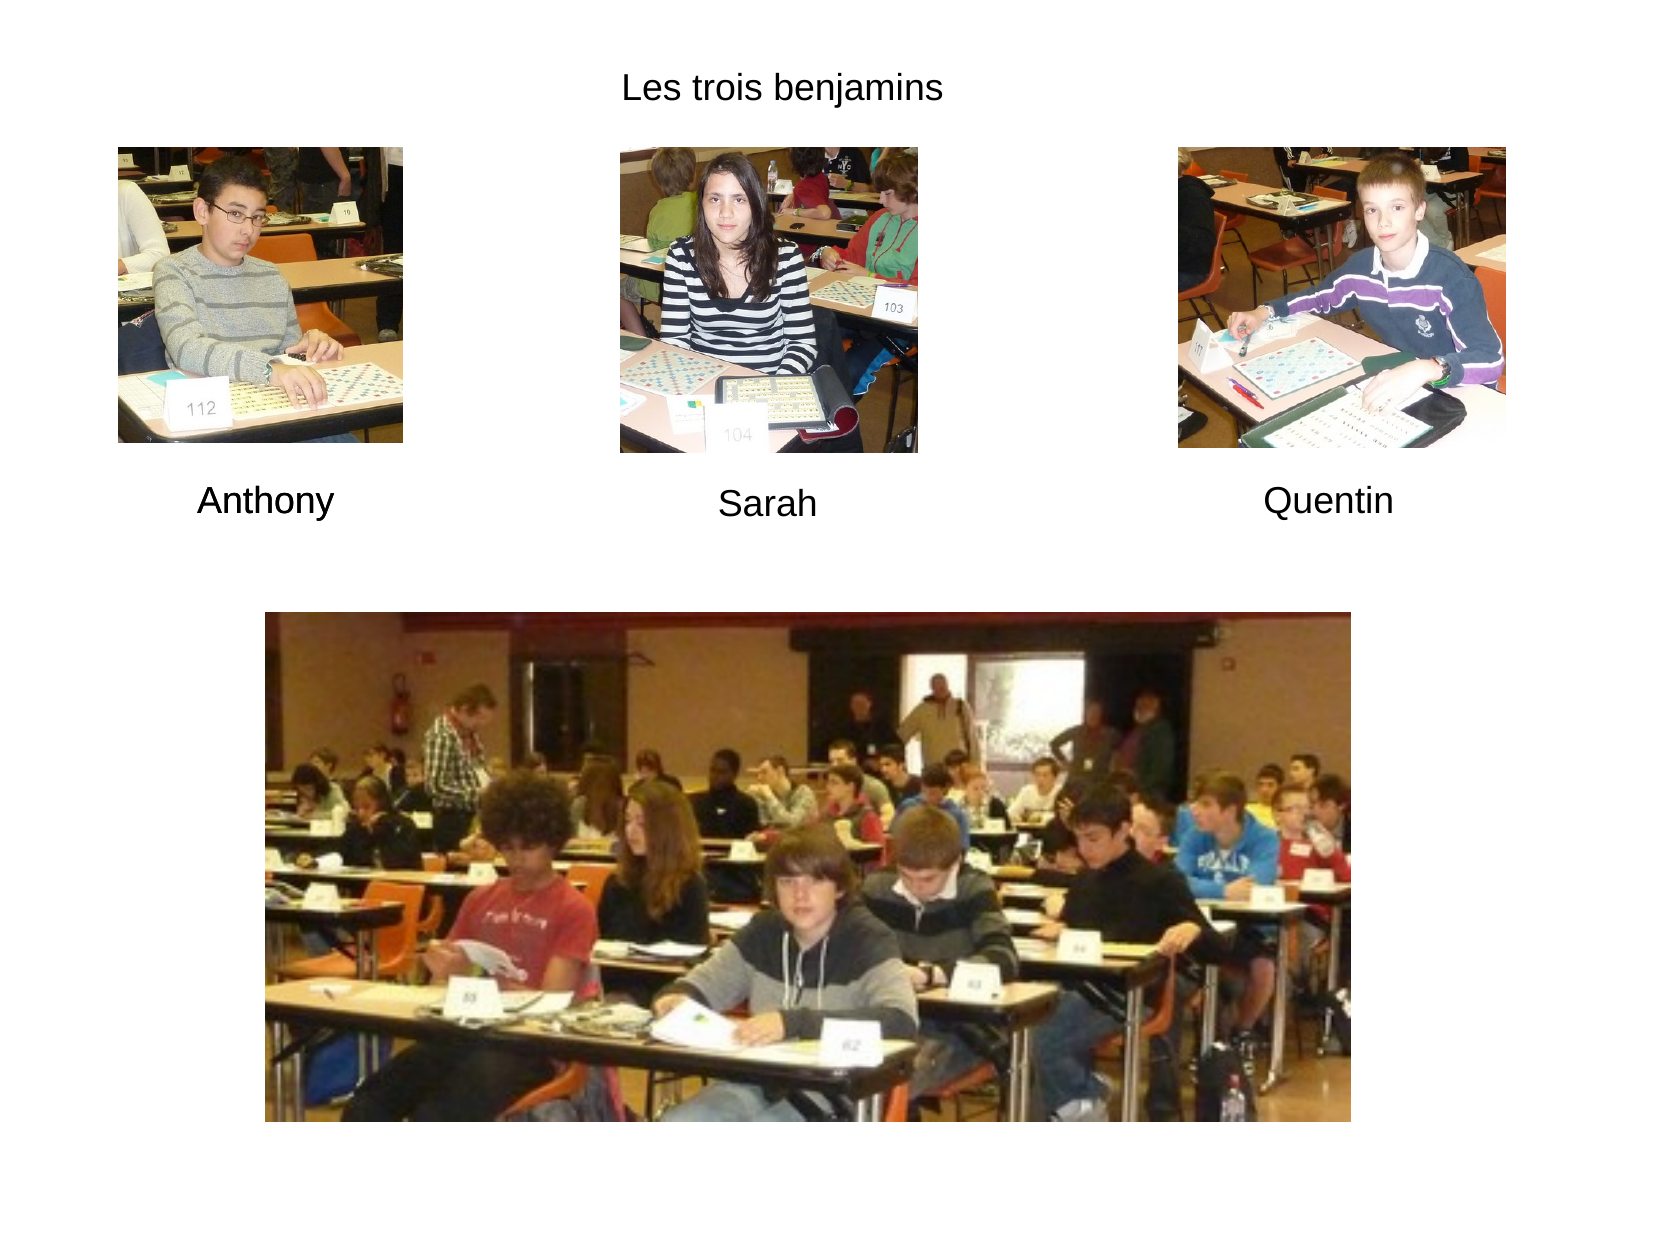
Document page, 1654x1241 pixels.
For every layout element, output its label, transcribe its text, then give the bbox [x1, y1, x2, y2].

picture [265, 612, 1351, 1123]
picture [118, 147, 403, 443]
picture [1178, 147, 1506, 449]
text_box Sarah [620, 474, 916, 532]
text_box Quentin [1181, 472, 1477, 530]
text_box Anthony [118, 472, 414, 530]
text_box Les trois benjamins [295, 59, 1270, 116]
picture [620, 147, 918, 453]
